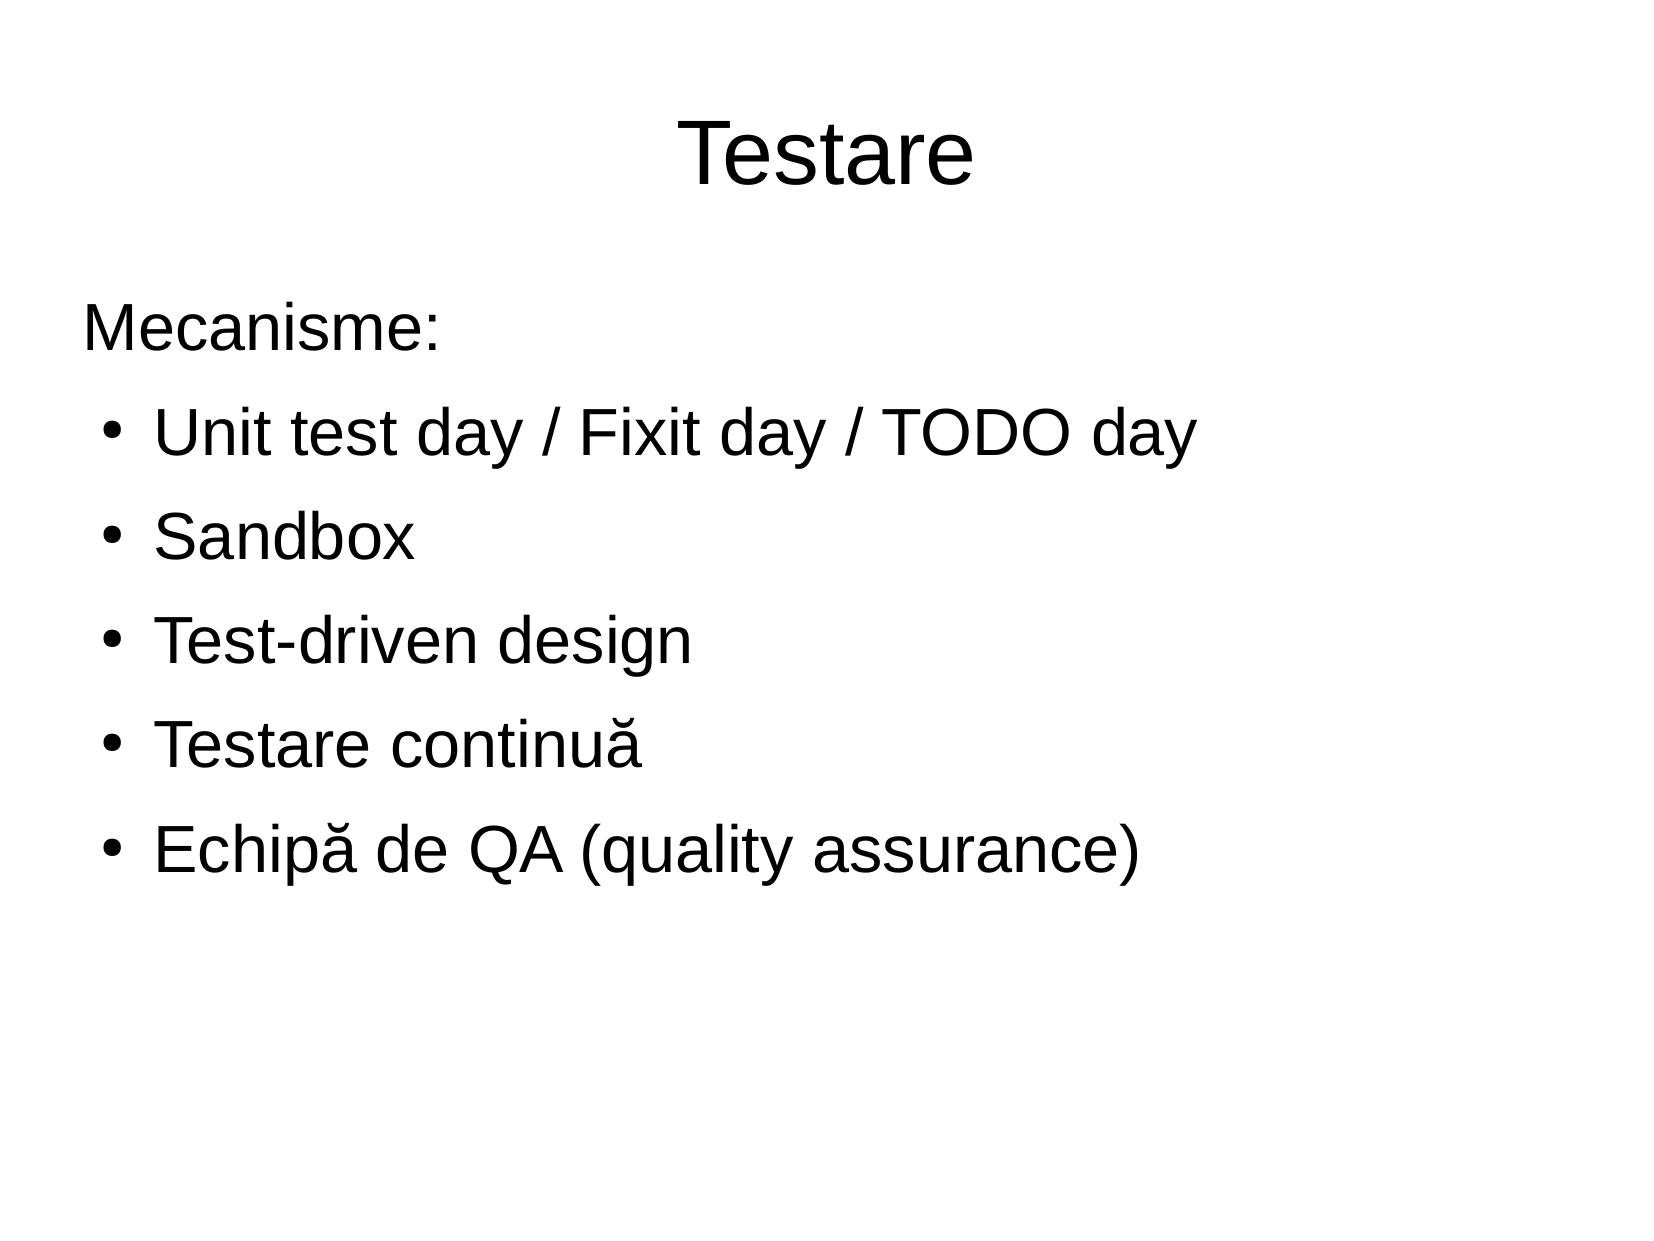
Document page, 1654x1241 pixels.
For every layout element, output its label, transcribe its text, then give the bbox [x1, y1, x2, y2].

list Mecanisme: Unit test day / Fixit day / TODO day Sandbox Test-driven design Testare continuă Echipă de QA (quality assurance) [82, 290, 1571, 1109]
title Testare [82, 56, 1571, 250]
